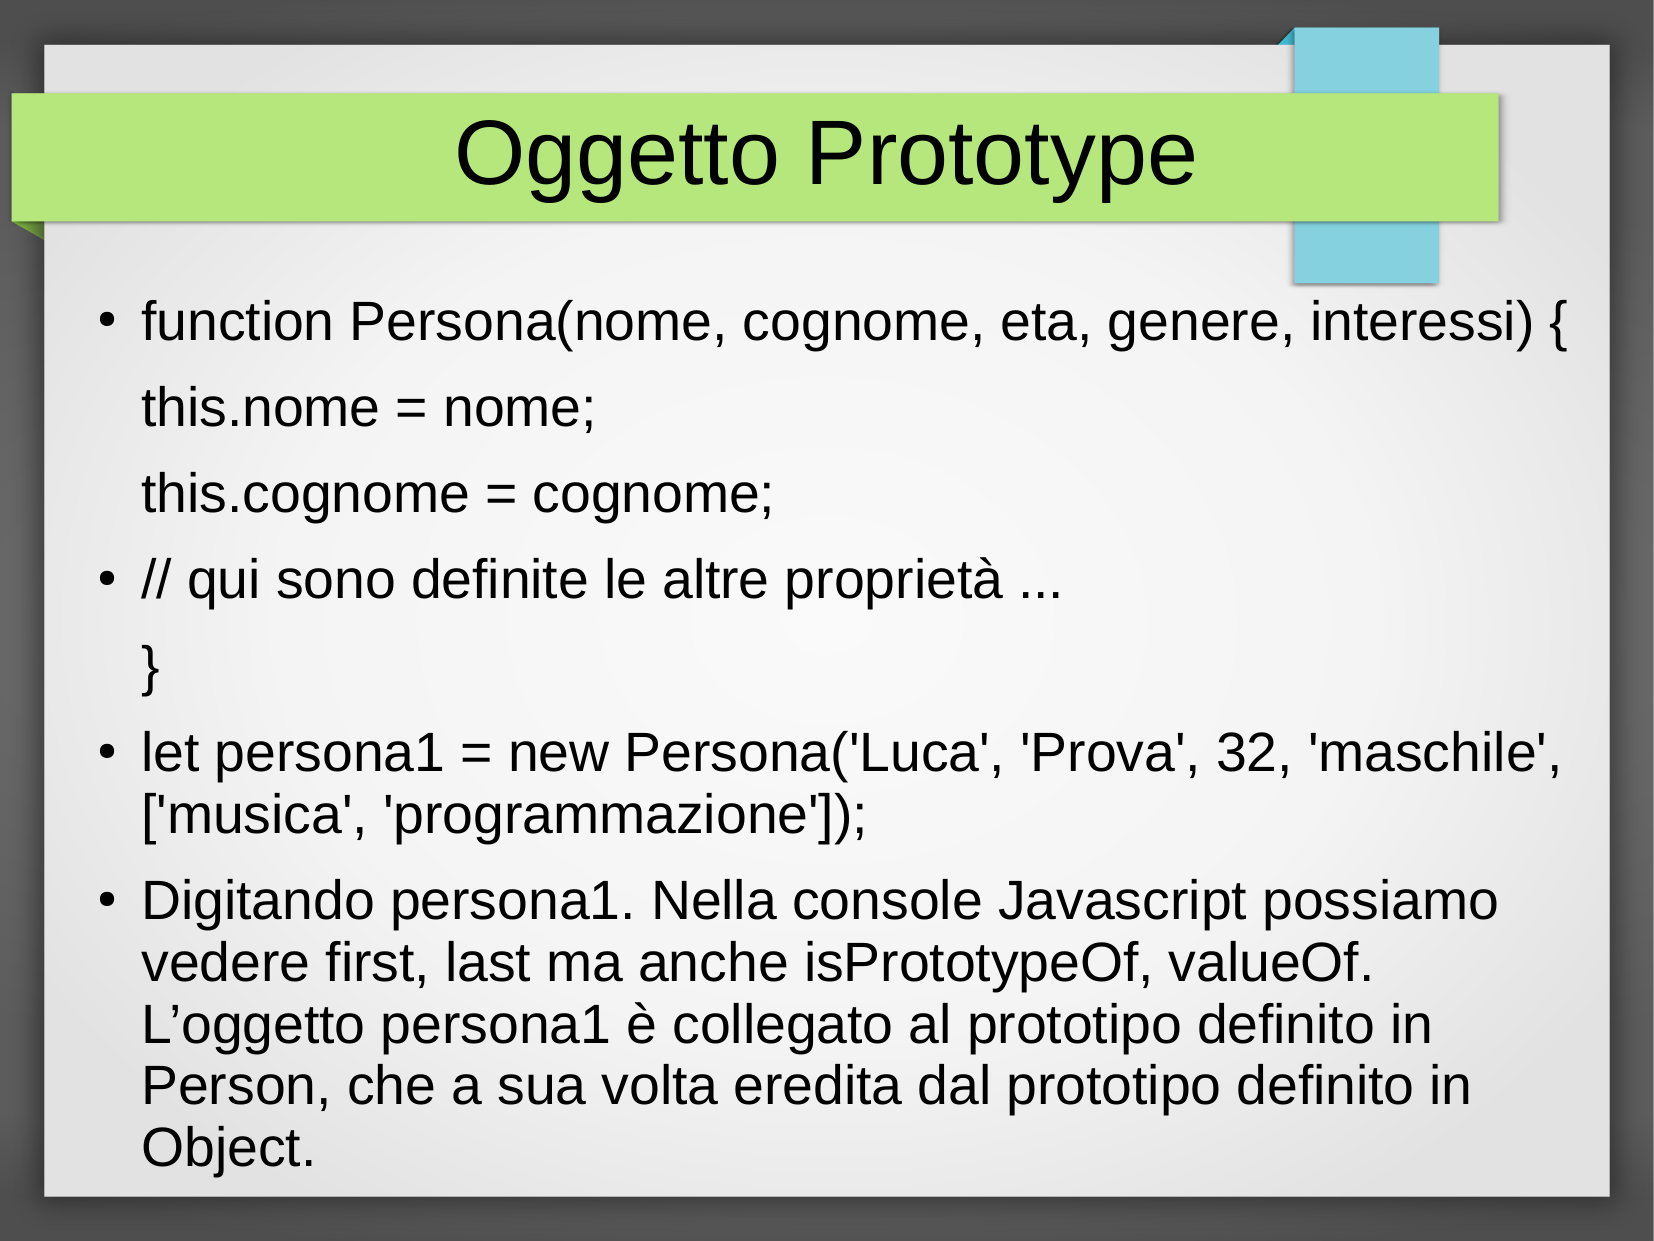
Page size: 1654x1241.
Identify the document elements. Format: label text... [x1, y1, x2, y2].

title Oggetto Prototype [82, 49, 1571, 257]
list function Persona(nome, cognome, eta, genere, interessi) { this.nome = nome; this.cognome = cognome; // qui sono definite le altre proprietà ... } let persona1 = new Persona('Luca', 'Prova', 32, 'maschile', ['musica', 'programmazione']); Digitando persona1. Nella console Javascript possiamo vedere first, last ma anche isPrototypeOf, valueOf. L’oggetto persona1 è collegato al prototipo definito in Person, che a sua volta eredita dal prototipo definito in Object. [82, 290, 1571, 1193]
picture [0, 0, 1654, 1241]
